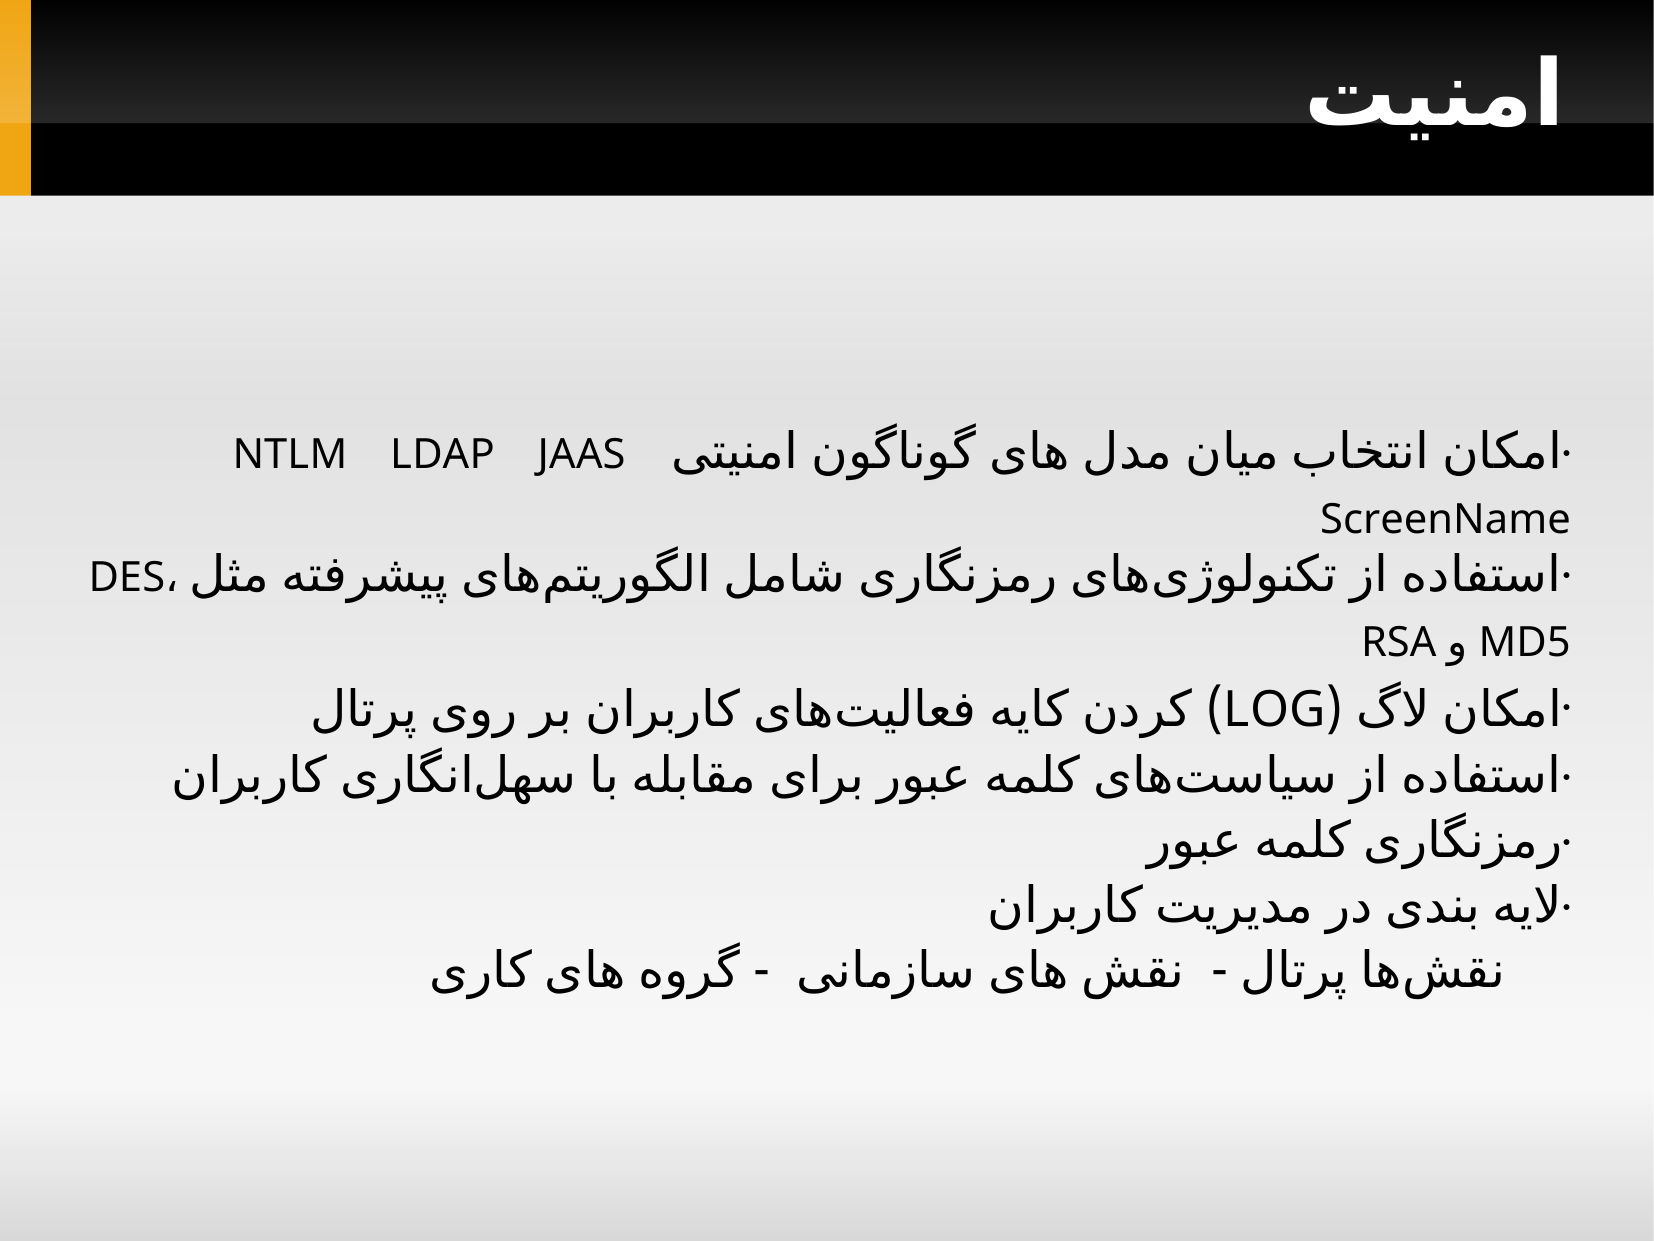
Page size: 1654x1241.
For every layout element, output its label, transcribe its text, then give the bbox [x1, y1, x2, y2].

title امنيت [76, 7, 1565, 200]
subtitle امکان انتخاب ميان مدل های گوناگون امنيتی NTLM LDAP JAAS ScreenName استفاده از تکنولوژی‌های رمزنگاری شامل الگوریتم‌های پیشرفته مثل DES، MD5 و RSA امکان لاگ (LOG) کردن کایه فعالیت‌های کاربران بر روی پرتال استفاده از سیاست‌های کلمه عبور برای مقابله با سهل‌انگاری کاربران رمزنگاری کلمه عبور لایه بندی در مديريت کاربران نقش‌ها پرتال - نقش های سازمانی - گروه های کاری [82, 297, 1571, 1102]
picture [0, 0, 1654, 1241]
